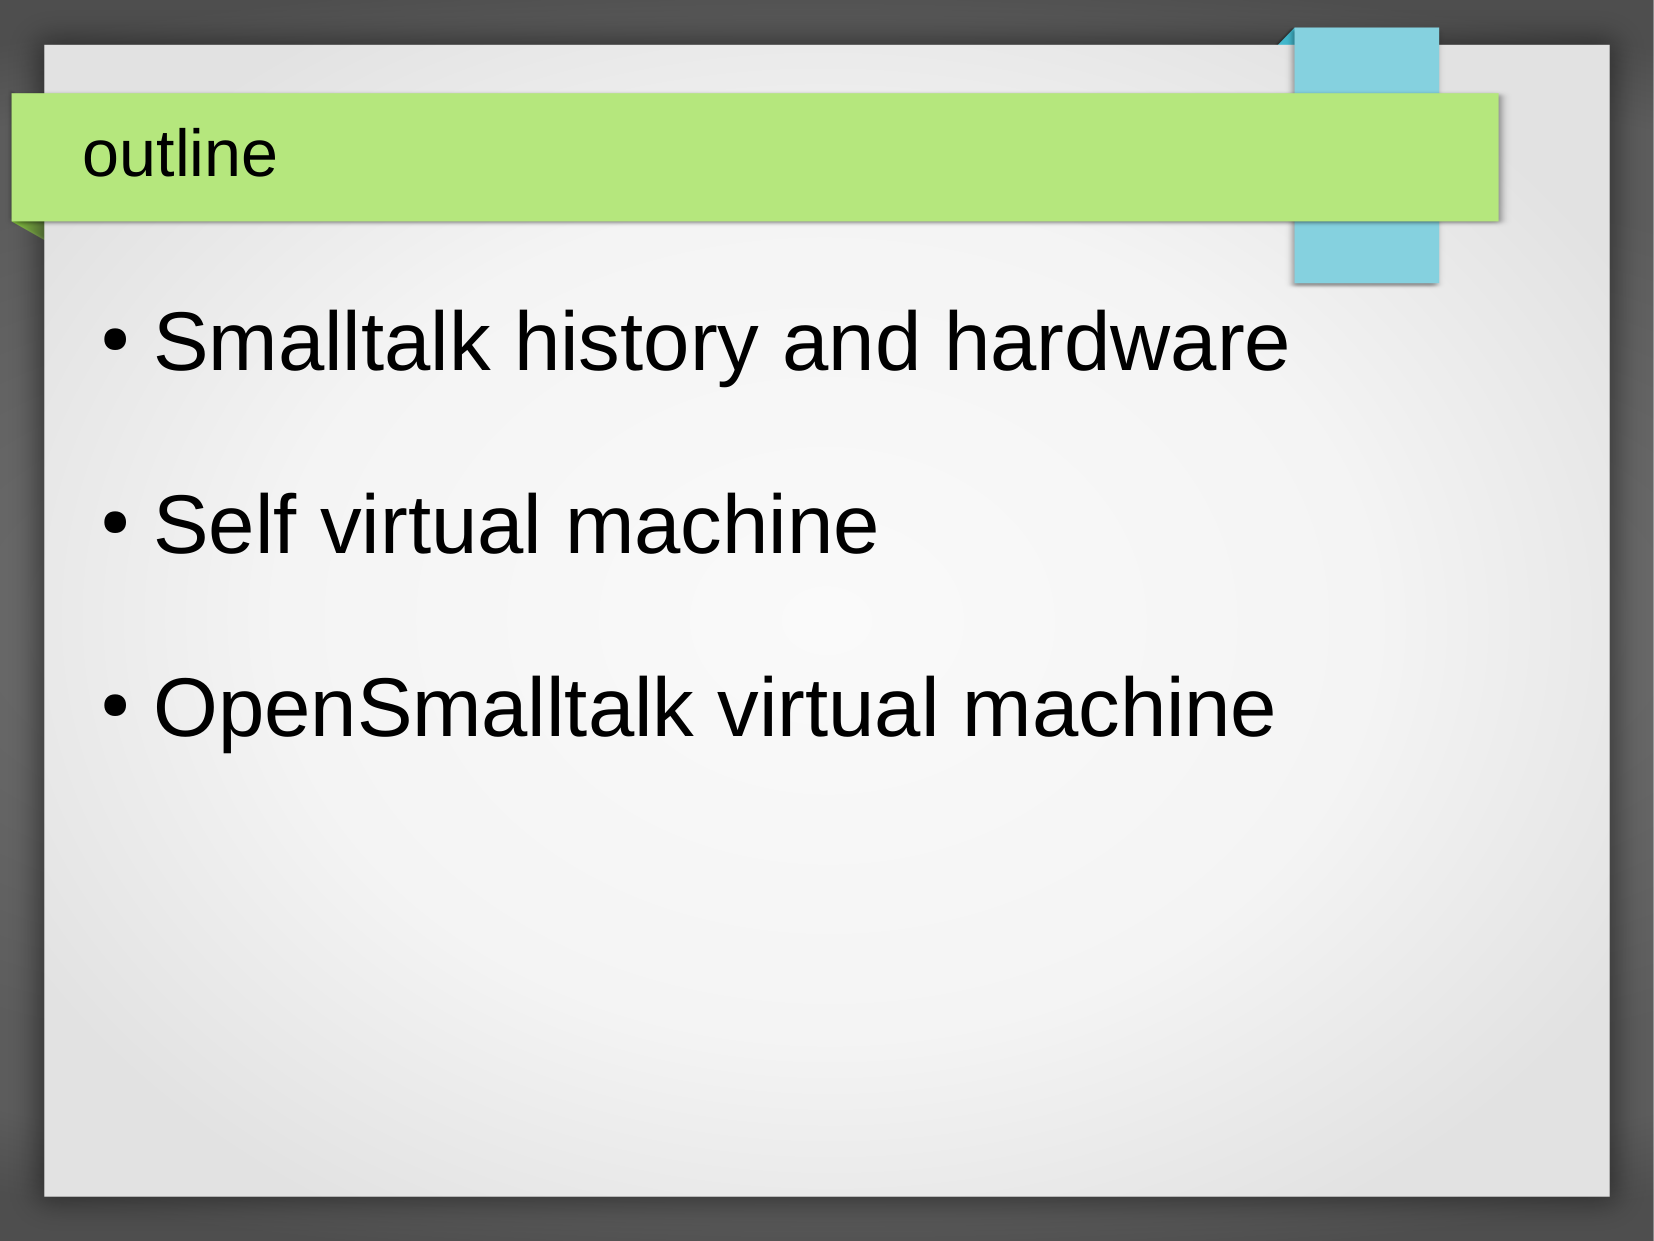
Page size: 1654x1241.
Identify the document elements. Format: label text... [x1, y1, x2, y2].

picture [0, 0, 1654, 1241]
title outline [82, 94, 1264, 213]
list Smalltalk history and hardware Self virtual machine OpenSmalltalk virtual machine [82, 295, 1571, 1015]
